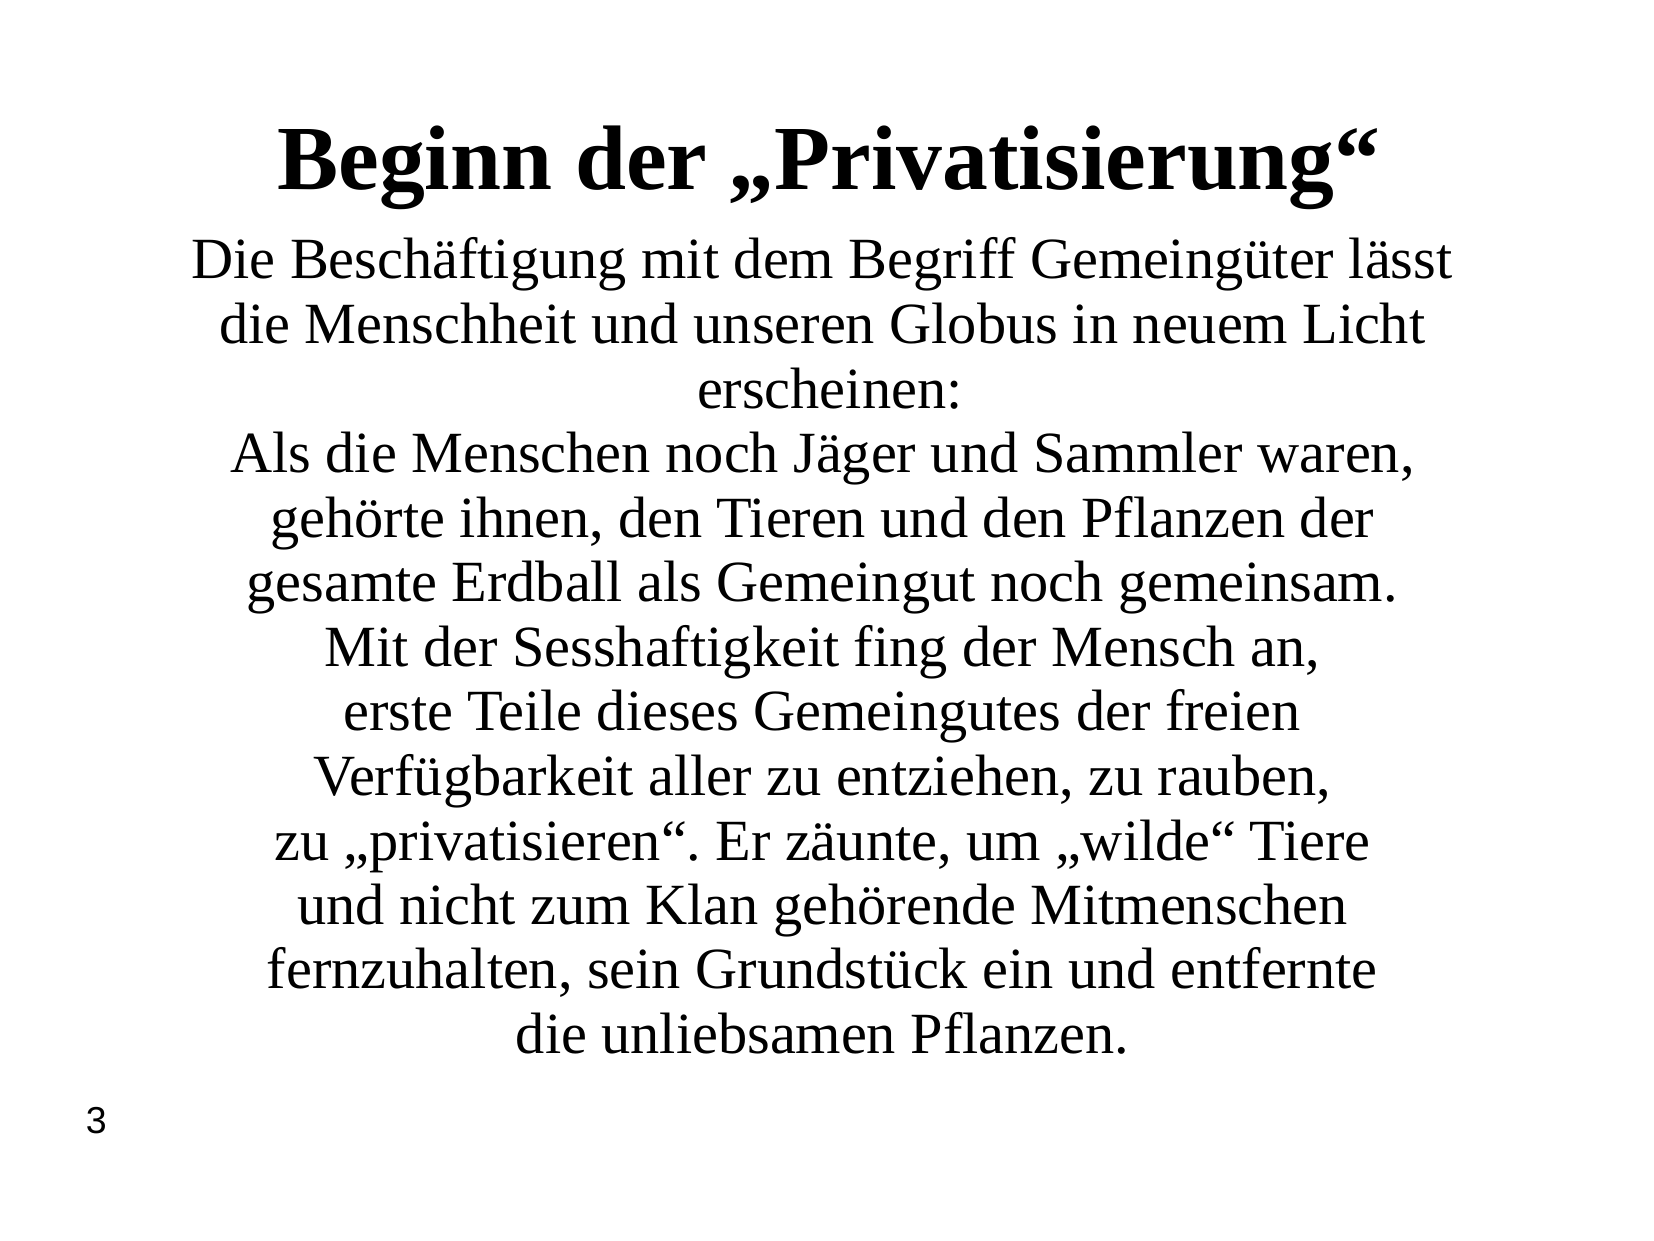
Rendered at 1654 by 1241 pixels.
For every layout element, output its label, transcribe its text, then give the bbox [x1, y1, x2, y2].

text_box Beginn der „Privatisierung“ Die Beschäftigung mit dem Begriff Gemeingüter lässt die Menschheit und unseren Globus in neuem Licht erscheinen: Als die Menschen noch Jäger und Sammler waren, gehörte ihnen, den Tieren und den Pflanzen der gesamte Erdball als Gemeingut noch gemeinsam. Mit der Sesshaftigkeit fing der Mensch an, erste Teile dieses Gemeingutes der freien Verfügbarkeit aller zu entziehen, zu rauben, zu „privatisieren“. Er zäunte, um „wilde“ Tiere und nicht zum Klan gehörende Mitmenschen fernzuhalten, sein Grundstück ein und entfernte die unliebsamen Pflanzen. [177, 100, 1495, 1074]
text_box <Nummer> [71, 1092, 289, 1163]
